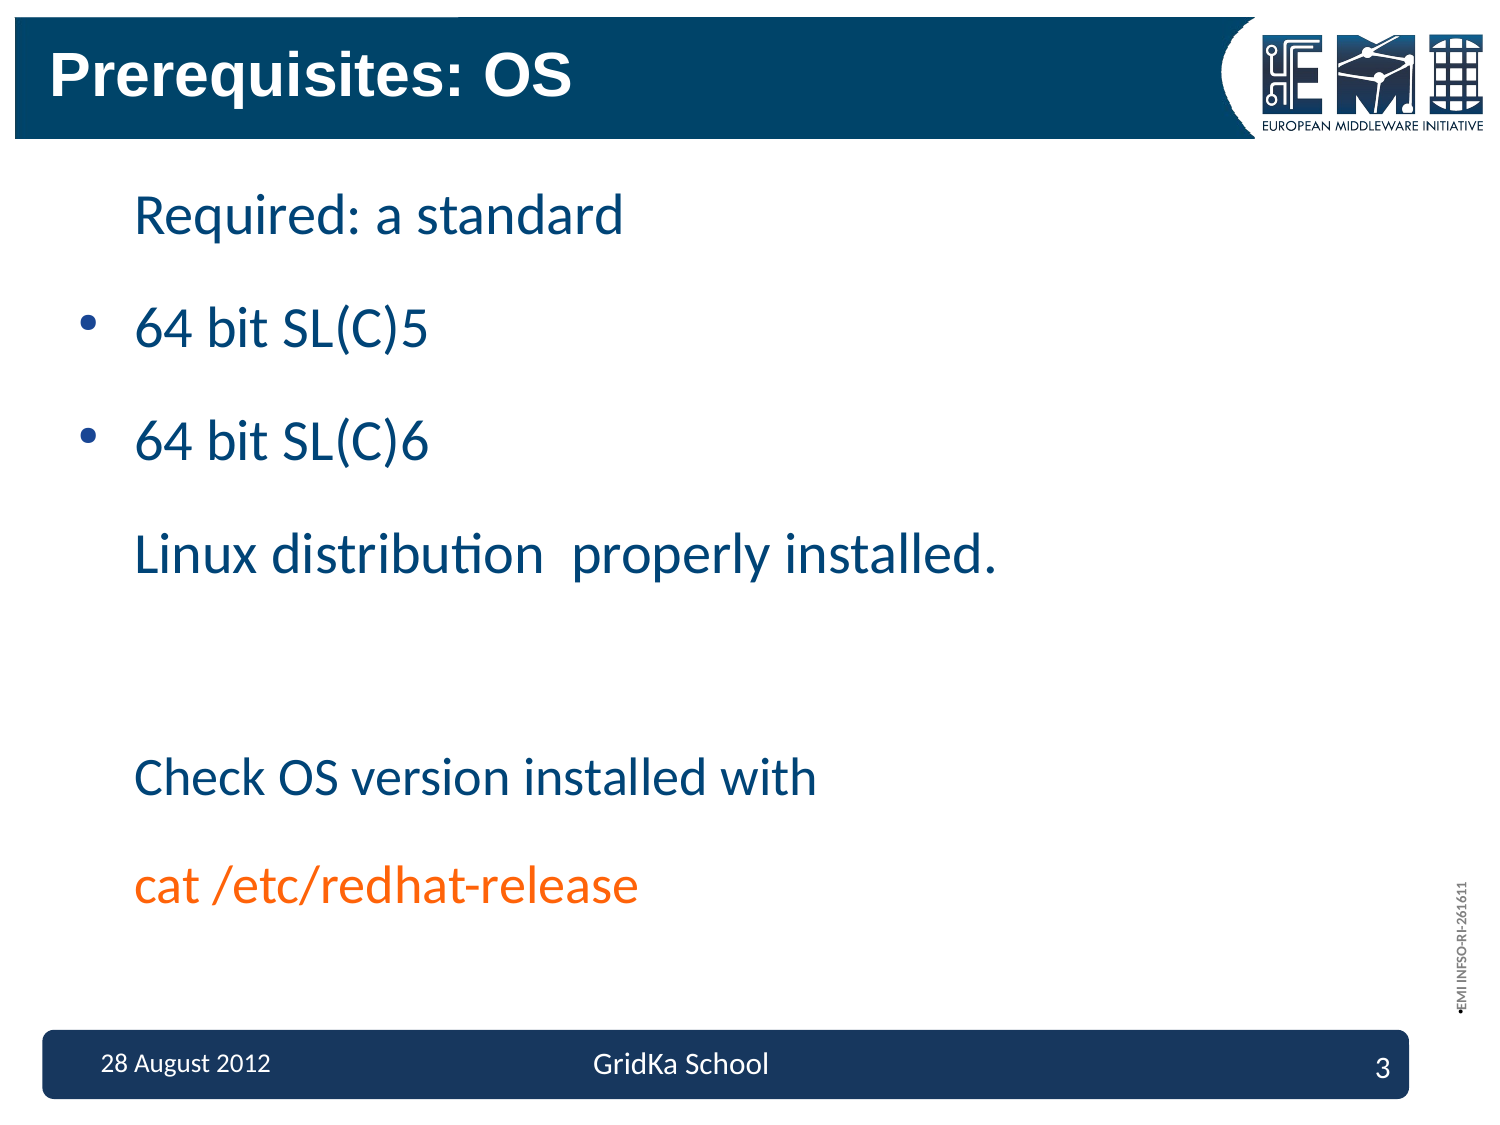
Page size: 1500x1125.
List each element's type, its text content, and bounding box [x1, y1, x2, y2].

text_box Prerequisites: OS [35, 26, 1082, 117]
picture [1262, 34, 1483, 131]
picture [14, 17, 25, 139]
list Required: a standard 64 bit SL(C)5 64 bit SL(C)6 Linux distribution properly installed. Check OS version installed with cat /etc/redhat-release [63, 168, 1408, 1017]
picture [28, 17, 1255, 139]
